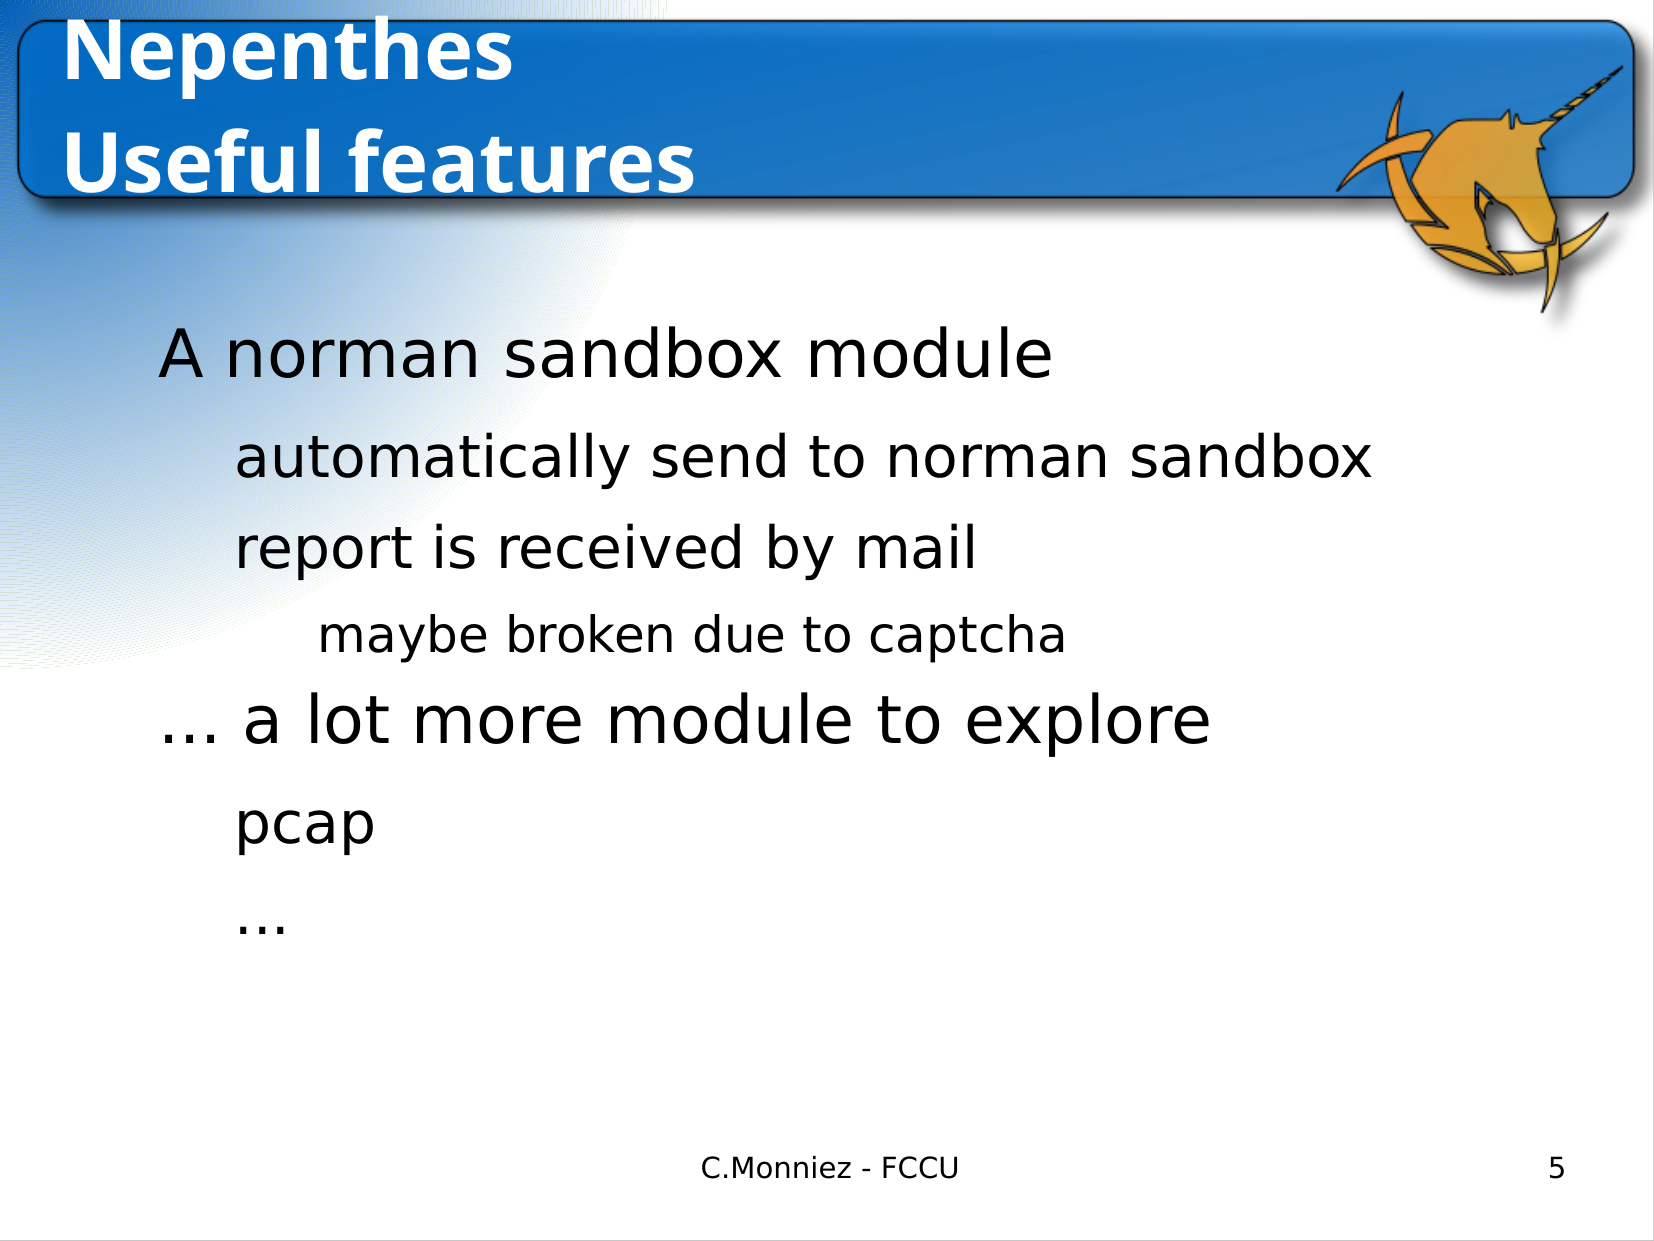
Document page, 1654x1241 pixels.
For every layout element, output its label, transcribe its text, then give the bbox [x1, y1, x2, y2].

title Nepenthes Useful features [59, 0, 1329, 208]
picture [0, 0, 1654, 1241]
list A norman sandbox module automatically send to norman sandbox report is received by mail maybe broken due to captcha ... a lot more module to explore pcap ... [140, 315, 1629, 1120]
